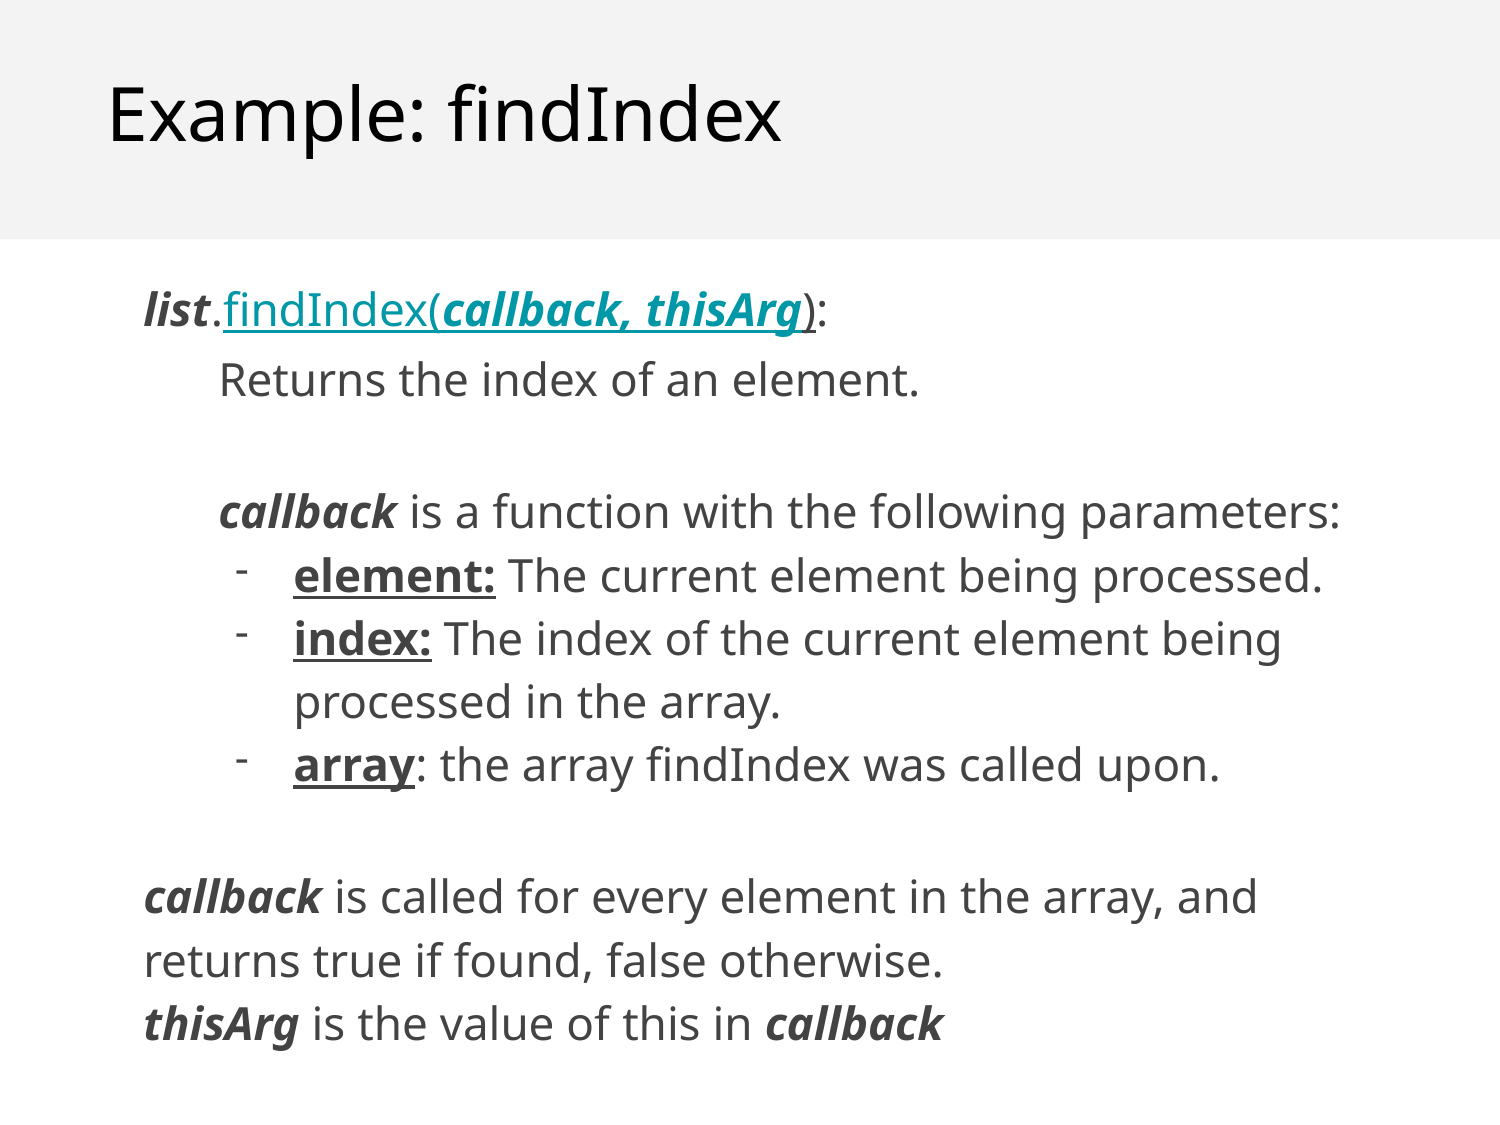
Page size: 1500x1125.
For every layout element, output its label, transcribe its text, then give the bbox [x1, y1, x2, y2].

title Example: findIndex [91, 51, 1335, 178]
list list.findIndex(callback, thisArg): Returns the index of an element. callback is a function with the following parameters: element: The current element being processed. index: The index of the current element being processed in the array. array: the array findIndex was called upon. callback is called for every element in the array, and returns true if found, false otherwise. thisArg is the value of this in callback [128, 255, 1372, 1096]
